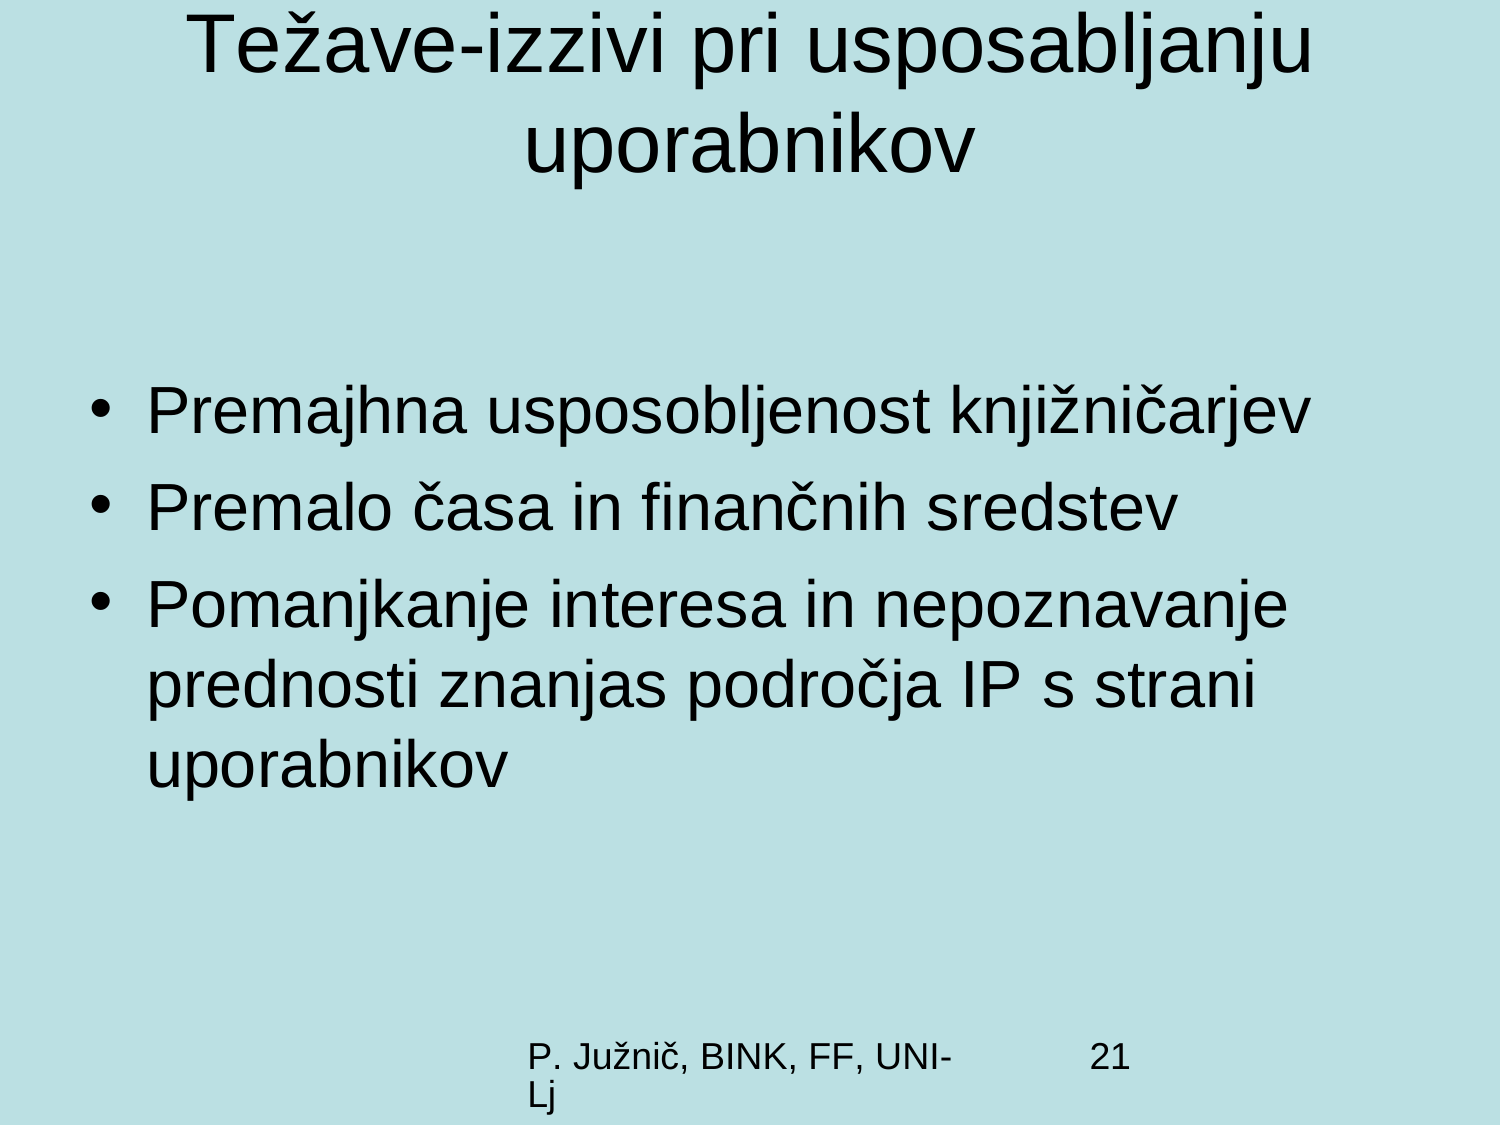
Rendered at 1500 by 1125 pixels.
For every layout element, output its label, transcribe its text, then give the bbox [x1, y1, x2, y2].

list Premajhna usposobljenost knjižničarjev Premalo časa in finančnih sredstev Pomanjkanje interesa in nepoznavanje prednosti znanjas področja IP s strani uporabnikov [75, 262, 1426, 1006]
title Težave-izzivi pri usposabljanju uporabnikov [75, 0, 1426, 262]
